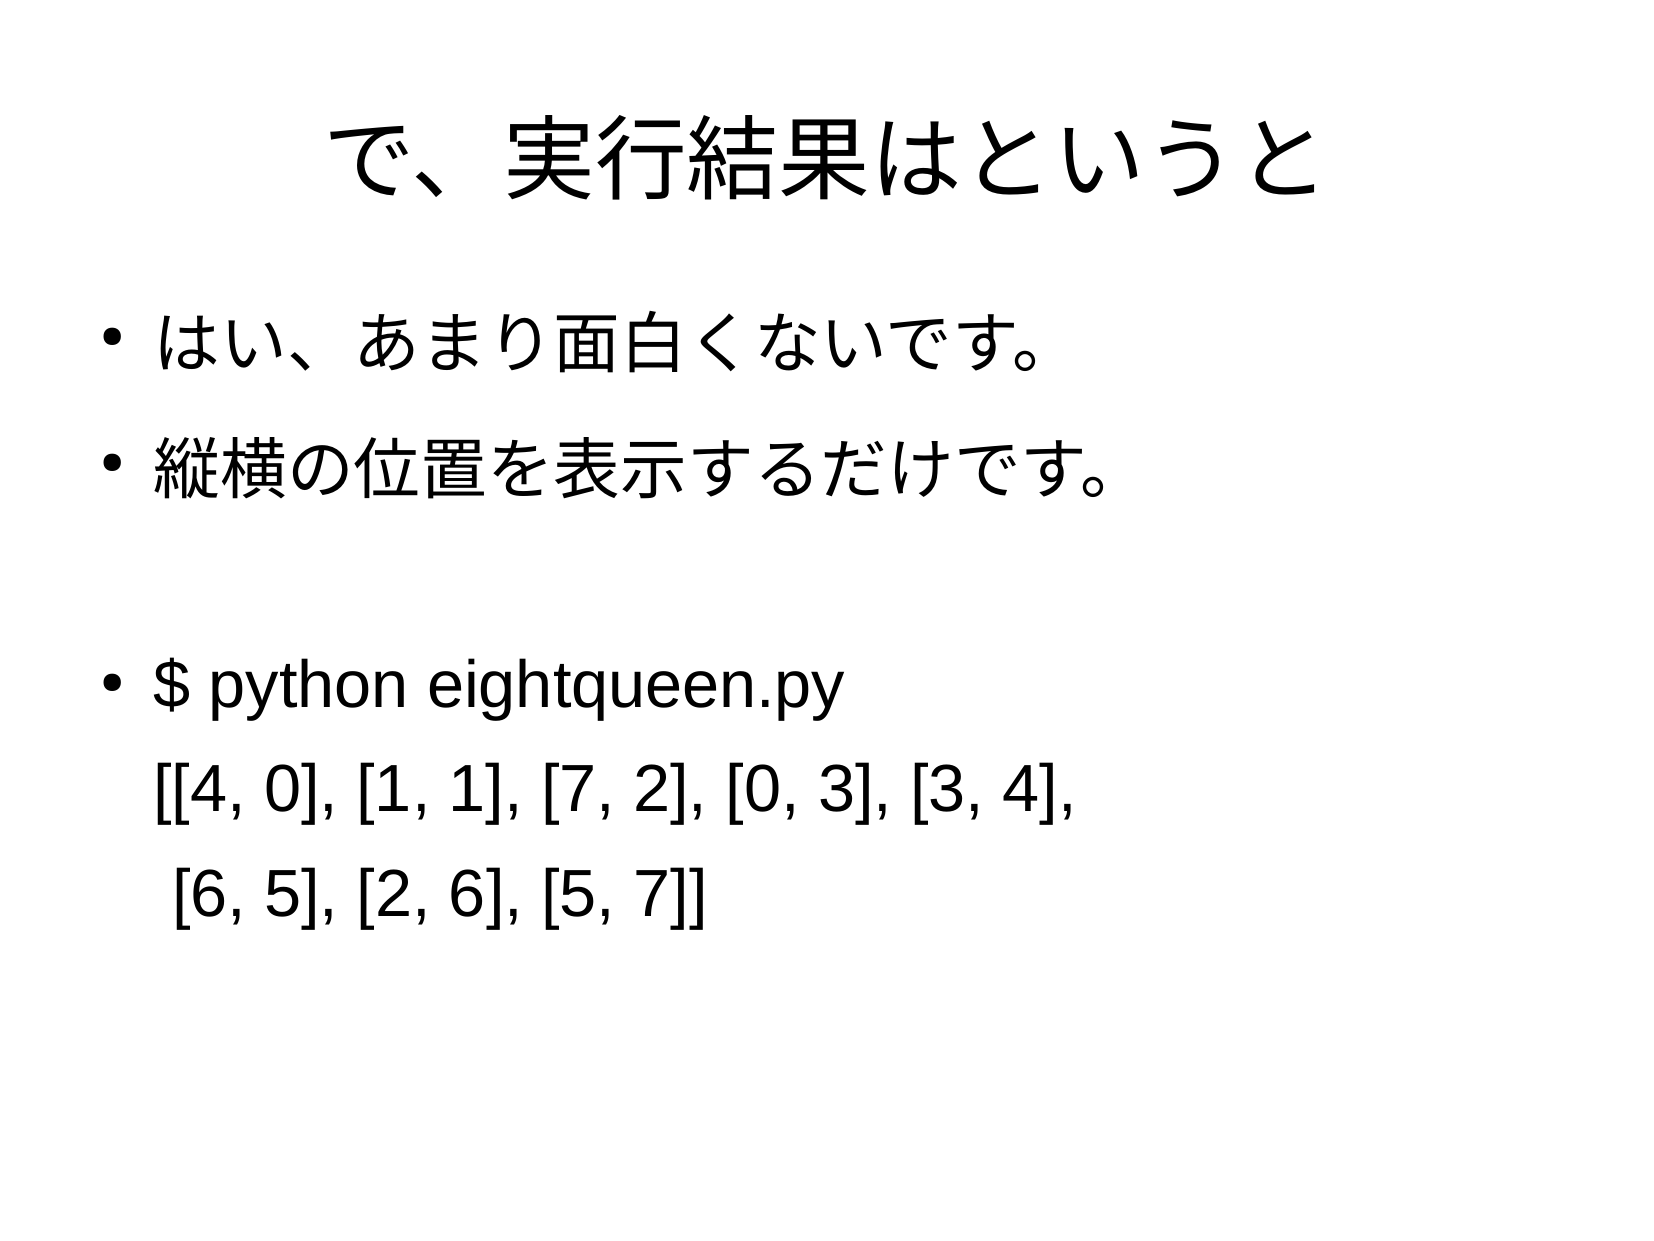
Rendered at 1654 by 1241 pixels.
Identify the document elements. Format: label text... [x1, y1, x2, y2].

list はい、あまり面白くないです。 縦横の位置を表示するだけです。 $ python eightqueen.py [[4, 0], [1, 1], [7, 2], [0, 3], [3, 4], [6, 5], [2, 6], [5, 7]] [82, 290, 1571, 1010]
title で、実行結果はというと [82, 49, 1571, 257]
